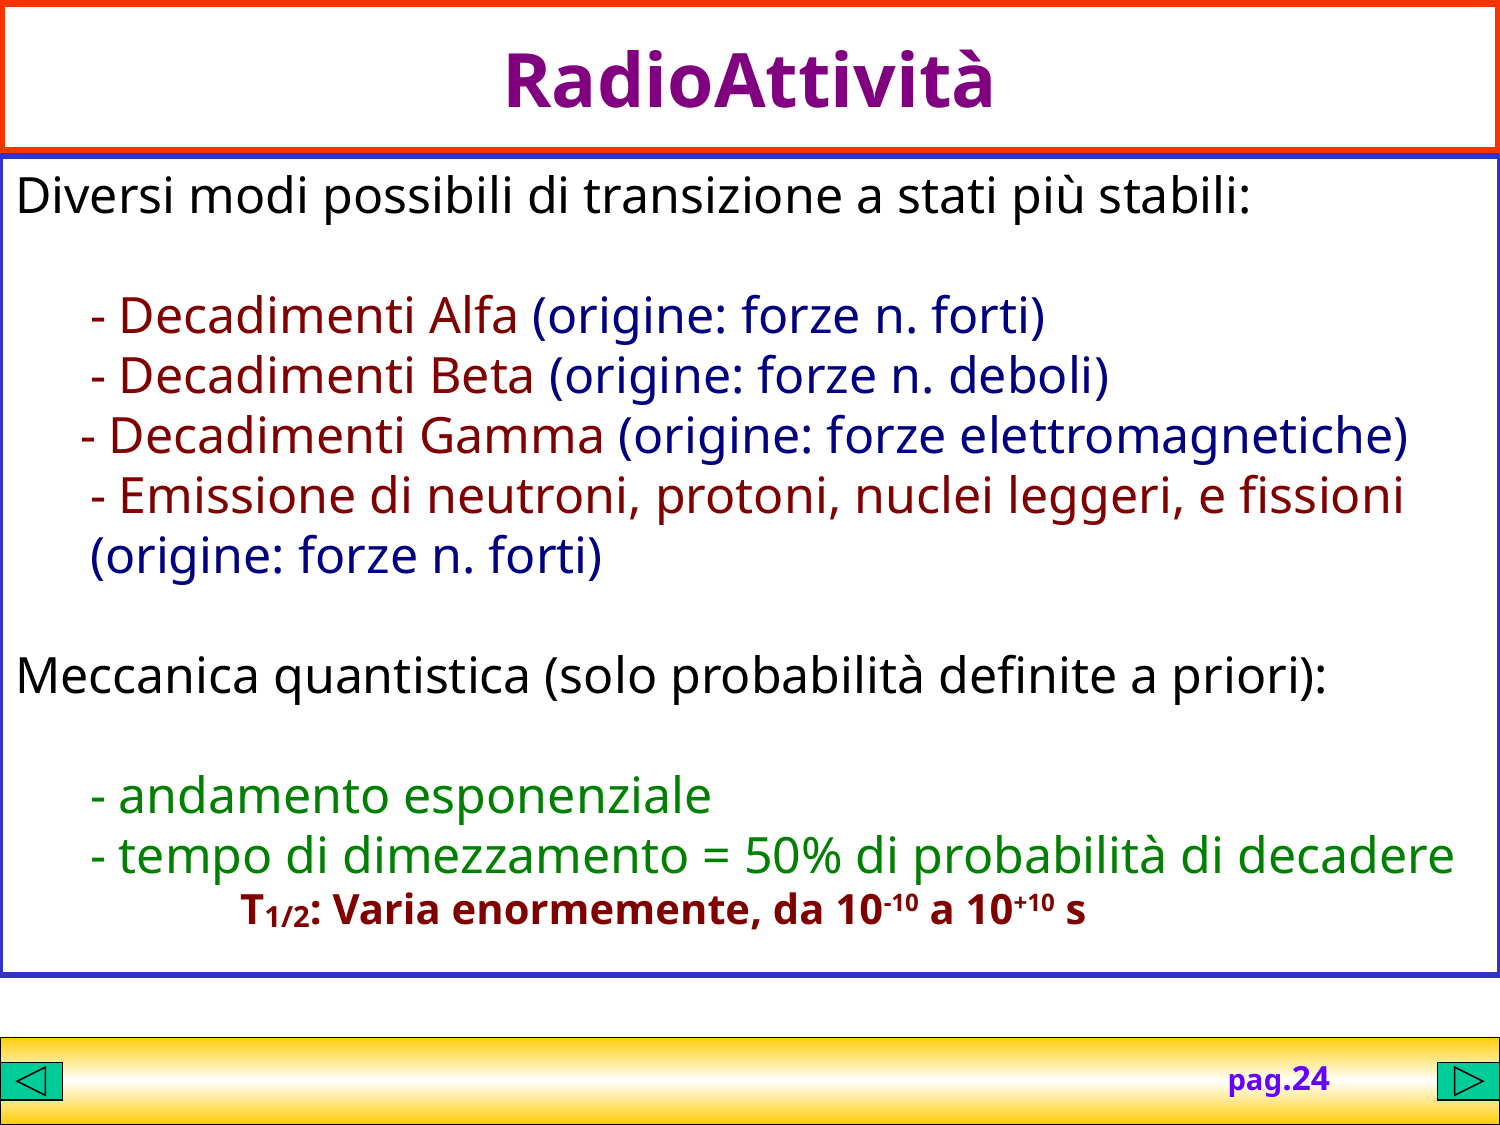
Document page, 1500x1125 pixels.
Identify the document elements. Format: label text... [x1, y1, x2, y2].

title RadioAttività [0, 2, 1500, 153]
text_box Diversi modi possibili di transizione a stati più stabili: - Decadimenti Alfa (origine: forze n. forti) - Decadimenti Beta (origine: forze n. deboli) - Decadimenti Gamma (origine: forze elettromagnetiche) - Emissione di neutroni, protoni, nuclei leggeri, e fissioni (origine: forze n. forti) Meccanica quantistica (solo probabilità definite a priori): - andamento esponenziale - tempo di dimezzamento = 50% di probabilità di decadere T1/2: Varia enormemente, da 10-10 a 10+10 s [0, 155, 1500, 975]
